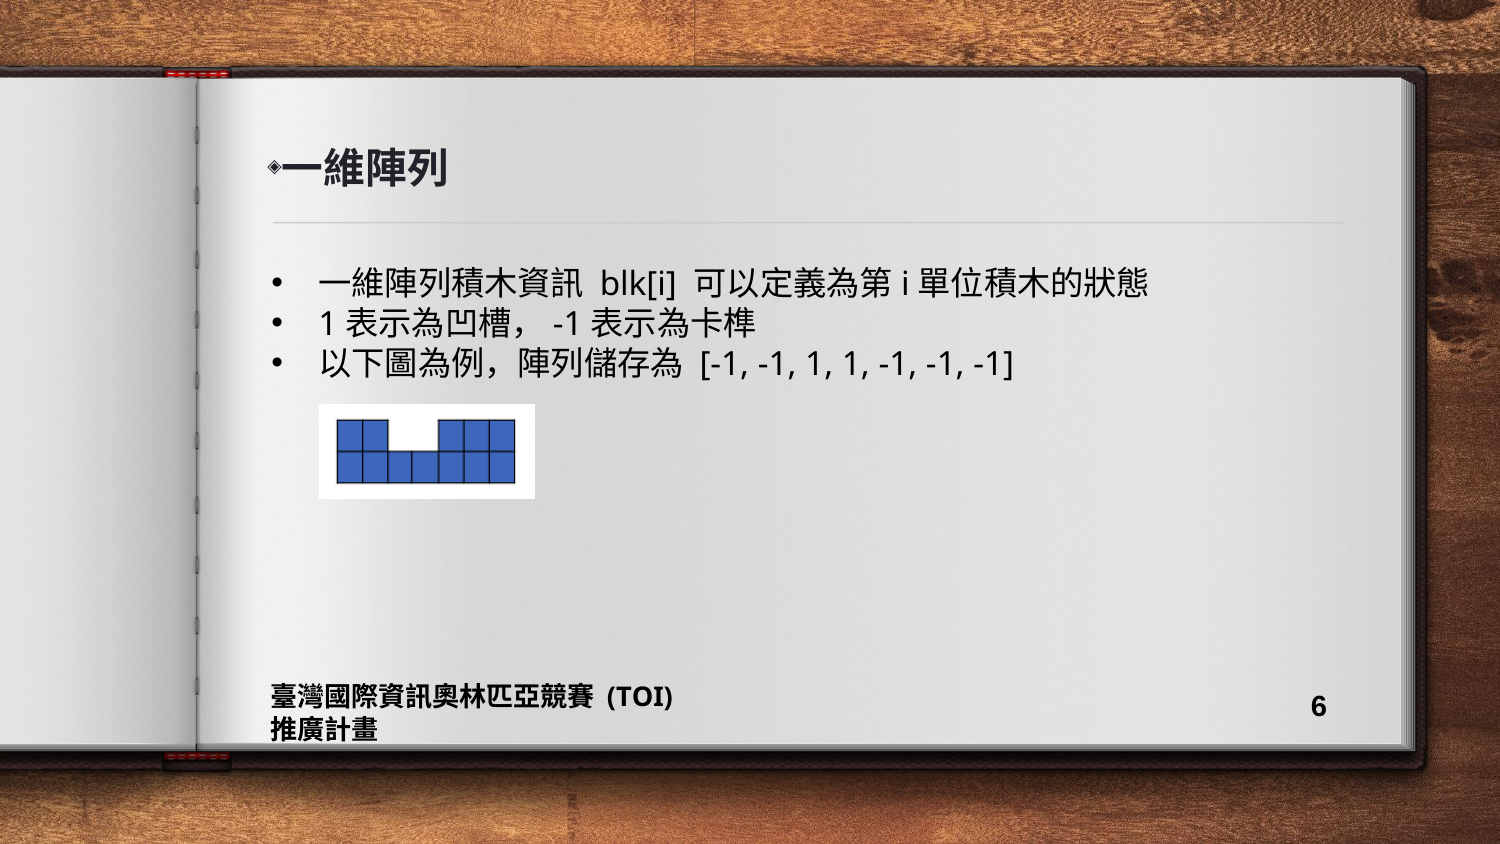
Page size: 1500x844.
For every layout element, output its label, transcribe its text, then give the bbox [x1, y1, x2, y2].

text_box [1295, 672, 1386, 737]
text_box 一維陣列 [252, 126, 746, 216]
picture [319, 404, 535, 499]
text_box 一維陣列積木資訊 blk[i] 可以定義為第i單位積木的狀態 1表示為凹槽，-1表示為卡榫 以下圖為例，陣列儲存為 [-1, -1, 1, 1, -1, -1, -1] [256, 255, 1285, 480]
